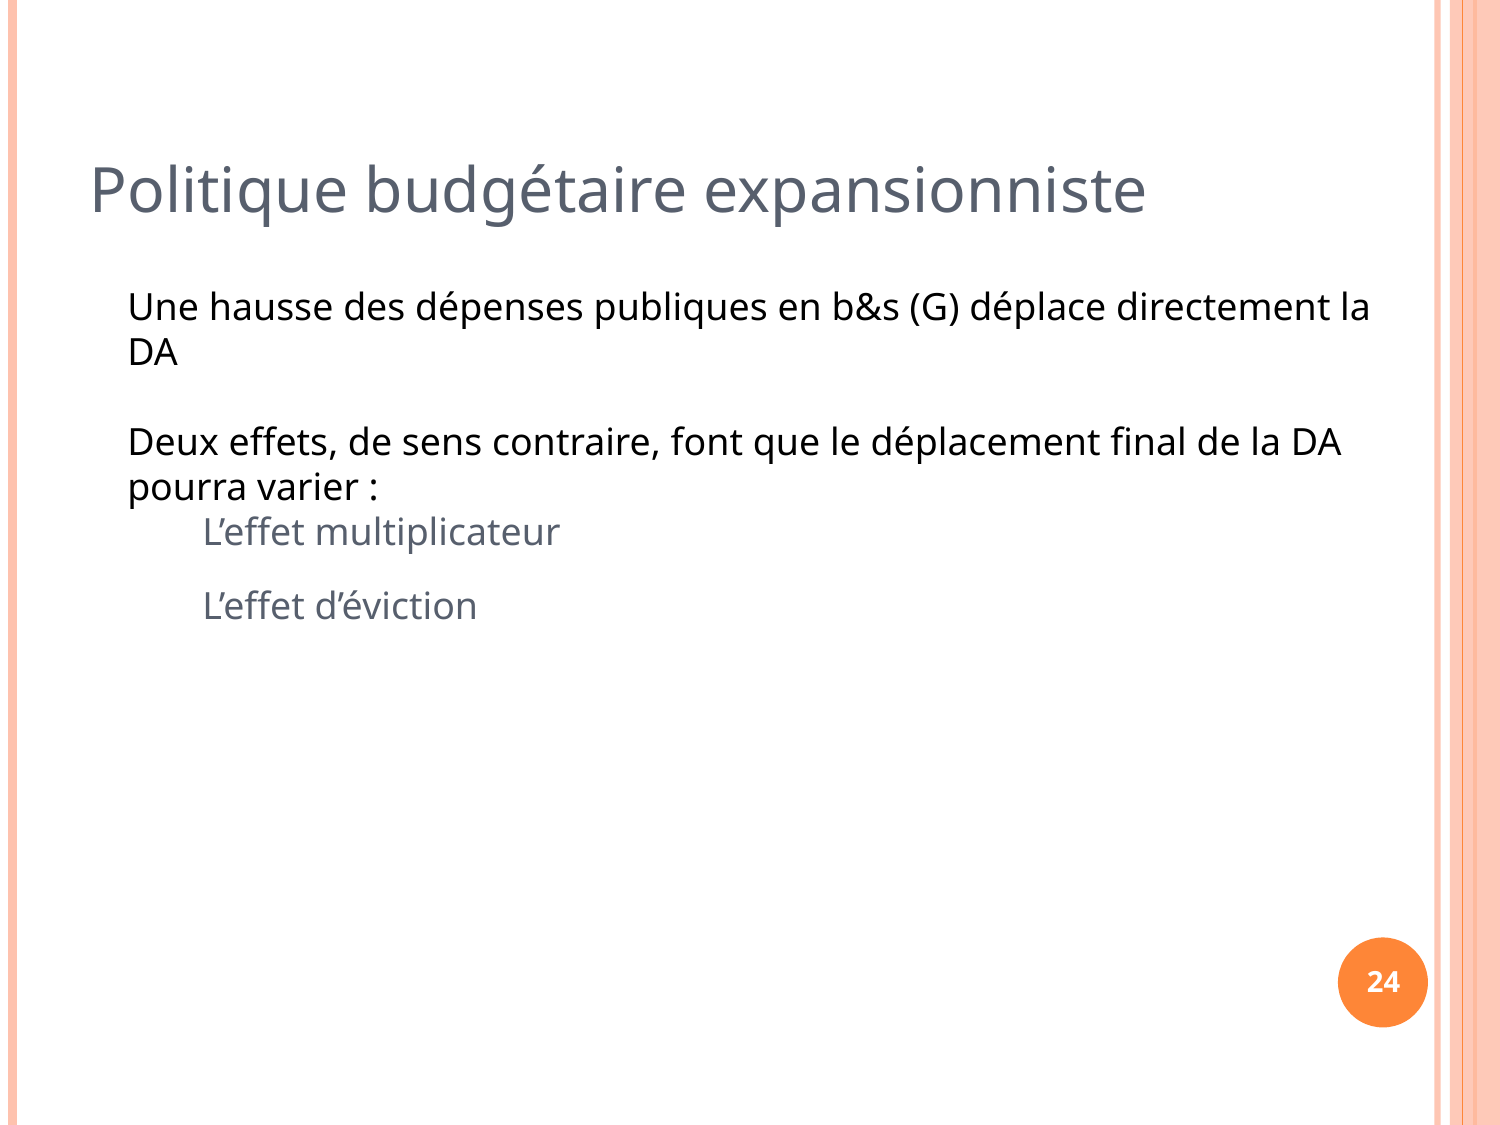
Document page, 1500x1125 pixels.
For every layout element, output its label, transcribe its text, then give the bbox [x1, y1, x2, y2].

slide_number <numéro> [1333, 940, 1434, 1027]
list Une hausse des dépenses publiques en b&s (G) déplace directement la DA Deux effets, de sens contraire, font que le déplacement final de la DA pourra varier : L’effet multiplicateur L’effet d’éviction [112, 275, 1388, 1000]
title Politique budgétaire expansionniste [75, 45, 1300, 233]
